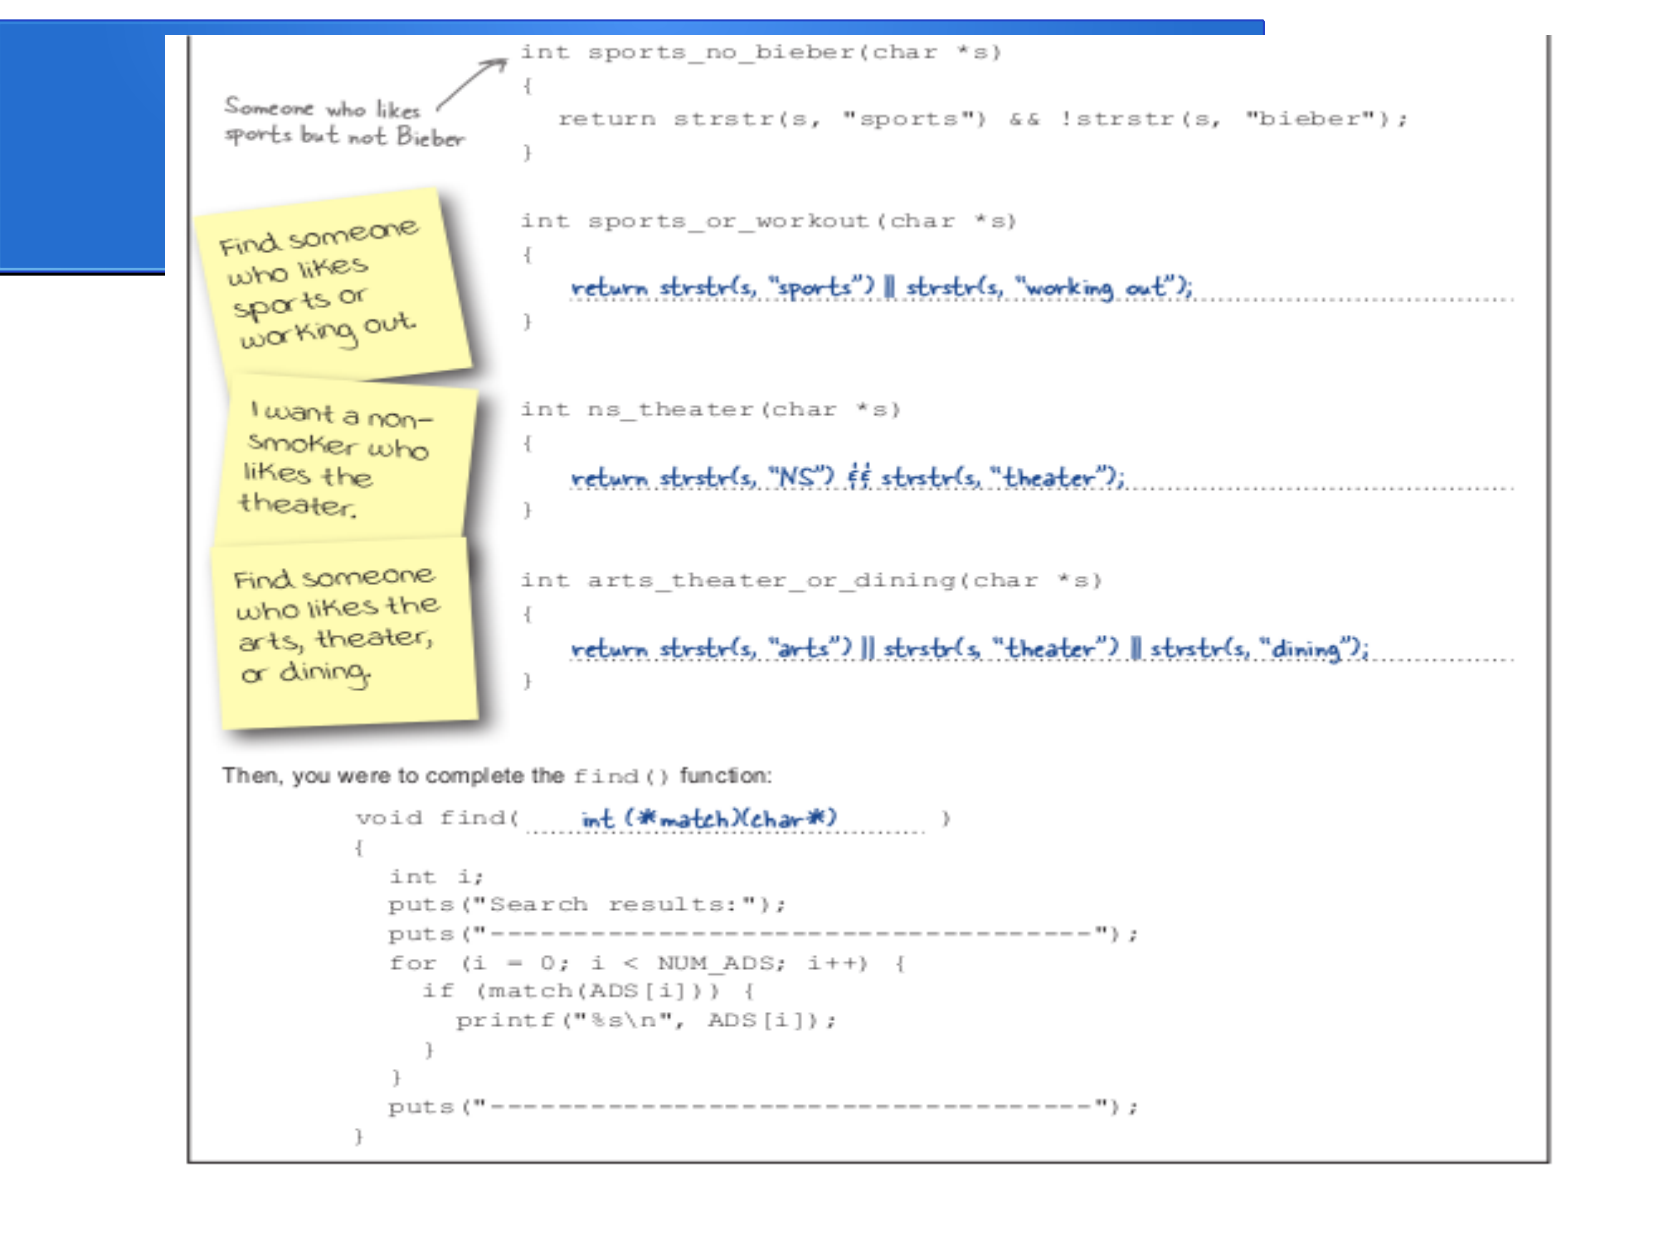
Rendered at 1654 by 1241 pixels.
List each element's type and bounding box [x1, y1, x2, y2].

picture [165, 35, 1595, 1182]
